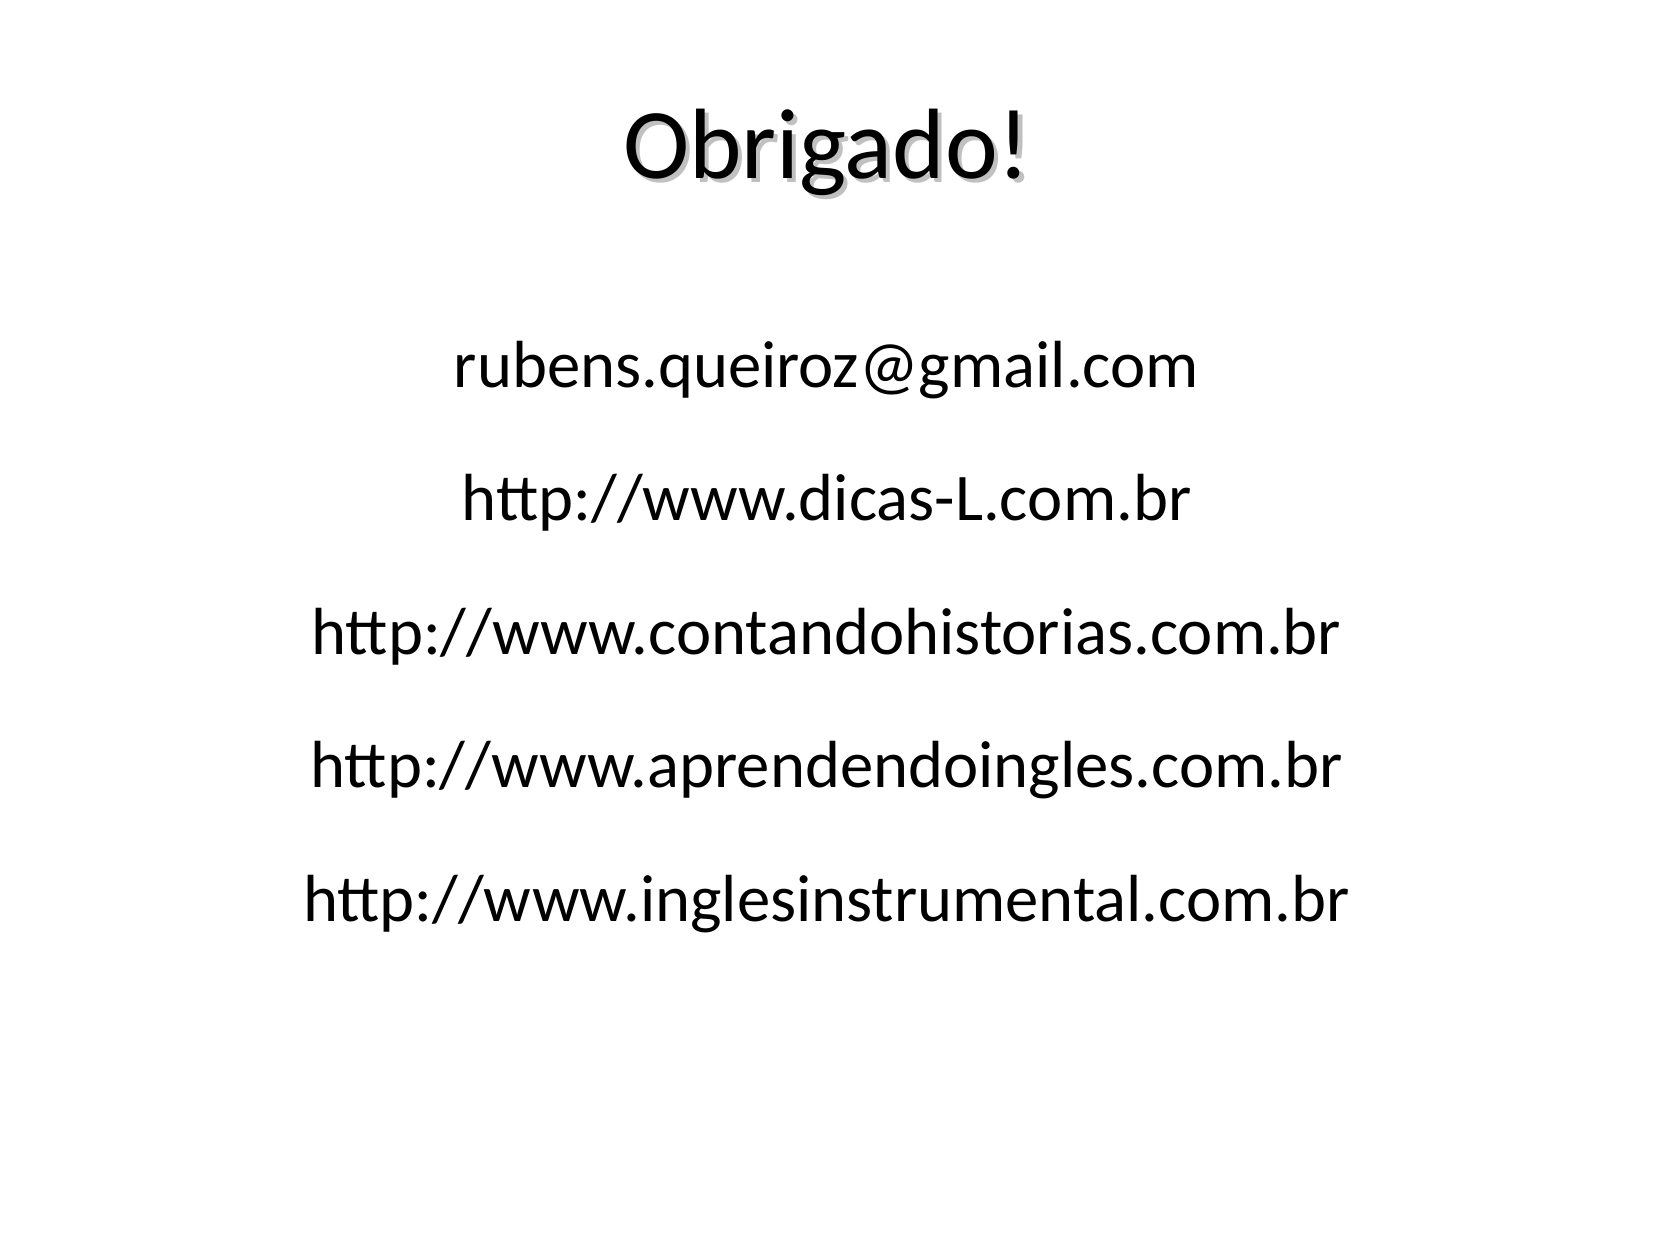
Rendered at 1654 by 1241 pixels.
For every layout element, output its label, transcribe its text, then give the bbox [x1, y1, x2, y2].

subtitle Obrigado! rubens.queiroz@gmail.com http://www.dicas-L.com.br http://www.contandohistorias.com.br http://www.aprendendoingles.com.br http://www.inglesinstrumental.com.br [0, 0, 1654, 1109]
